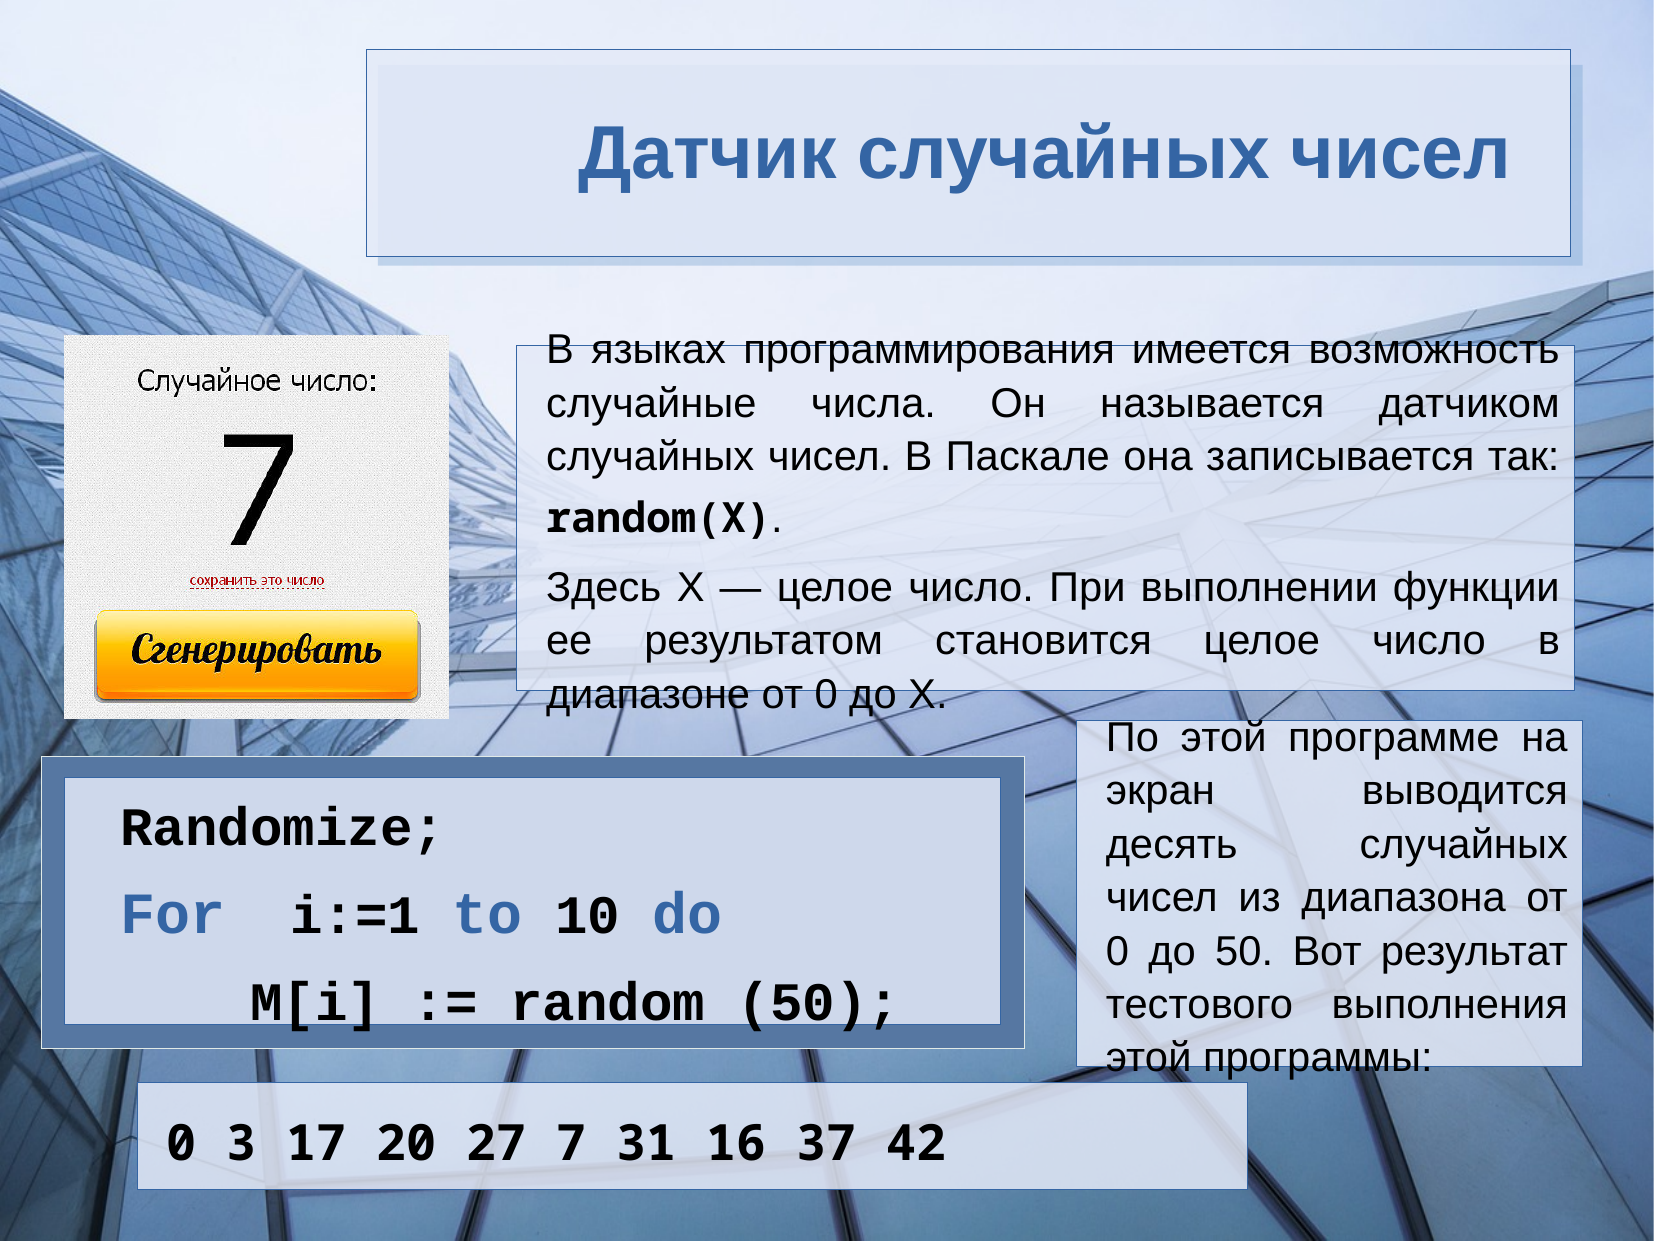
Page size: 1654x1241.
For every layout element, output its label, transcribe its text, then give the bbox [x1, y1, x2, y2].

text_box [41, 756, 1025, 1049]
text_box Randomize; For i:=1 to 10 do M[i] := random (50); [64, 777, 1001, 1025]
picture [0, 0, 1654, 1241]
text_box По этой программе на экран выводится десять случайных чисел из диапазона от 0 до 50. Вот результат тестового выполнения этой программы: [1076, 720, 1583, 1067]
text_box 0 3 17 20 27 7 31 16 37 42 [137, 1082, 1248, 1190]
text_box [377, 64, 1583, 266]
text_box В языках программирования имеется возможность случайные числа. Он называется датчиком случайных чисел. В Паскале она записывается так: random(Х). Здесь X — целое число. При выполнении функции ее результатом становится целое число в диапазоне от 0 до Х. [516, 345, 1575, 691]
title Датчик случайных чисел [366, 49, 1571, 257]
